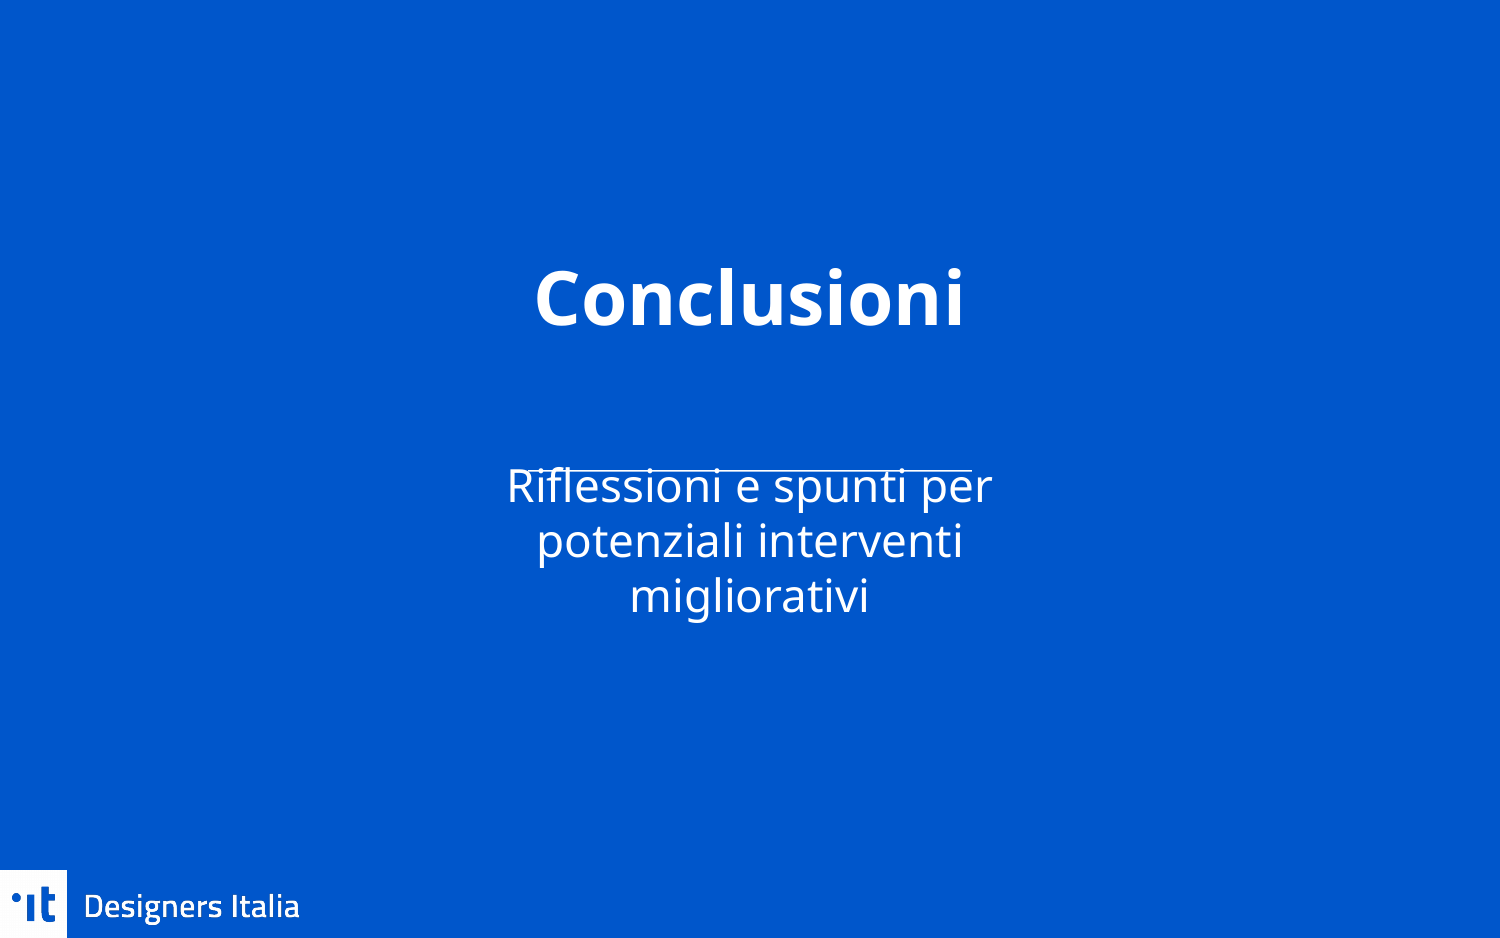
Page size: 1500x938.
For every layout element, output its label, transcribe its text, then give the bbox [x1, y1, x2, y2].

text_box Conclusioni [148, 172, 1351, 418]
picture [0, 870, 317, 938]
text_box Riflessioni e spunti per potenziali interventi migliorativi [401, 513, 1099, 565]
